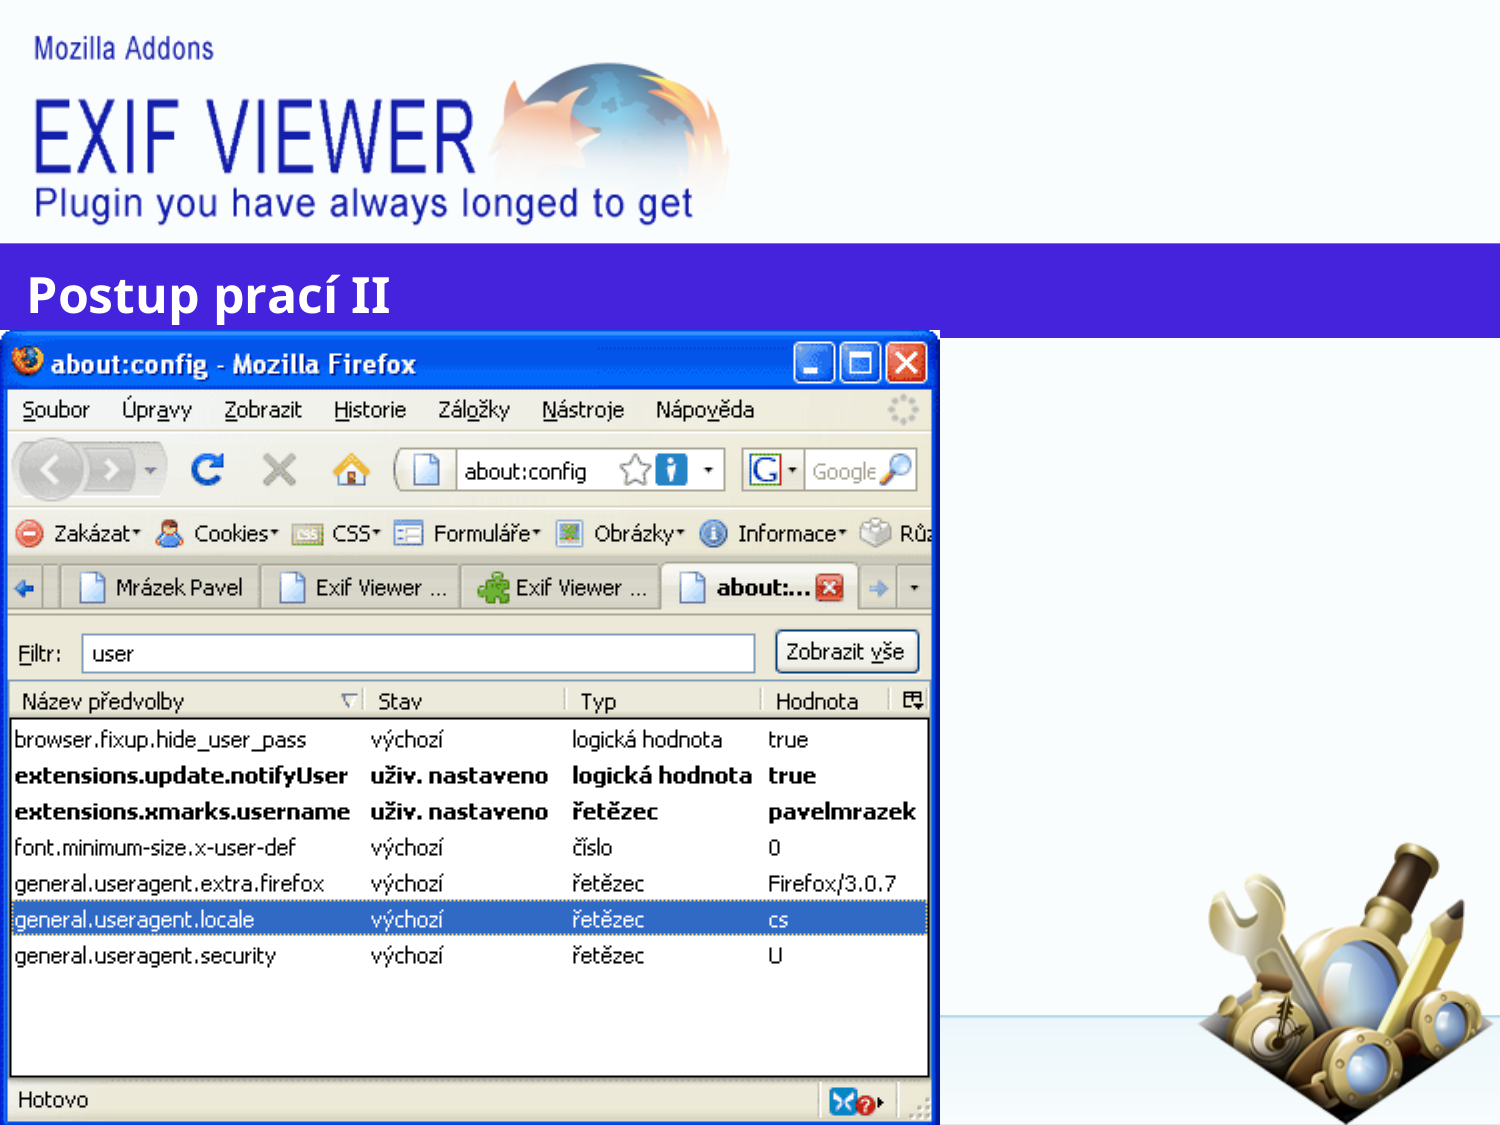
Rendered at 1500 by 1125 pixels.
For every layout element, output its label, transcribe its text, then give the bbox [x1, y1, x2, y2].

picture [0, 330, 1500, 1125]
text_box Postup prací II [11, 255, 406, 330]
picture [29, 30, 739, 231]
text_box [0, 243, 1500, 338]
